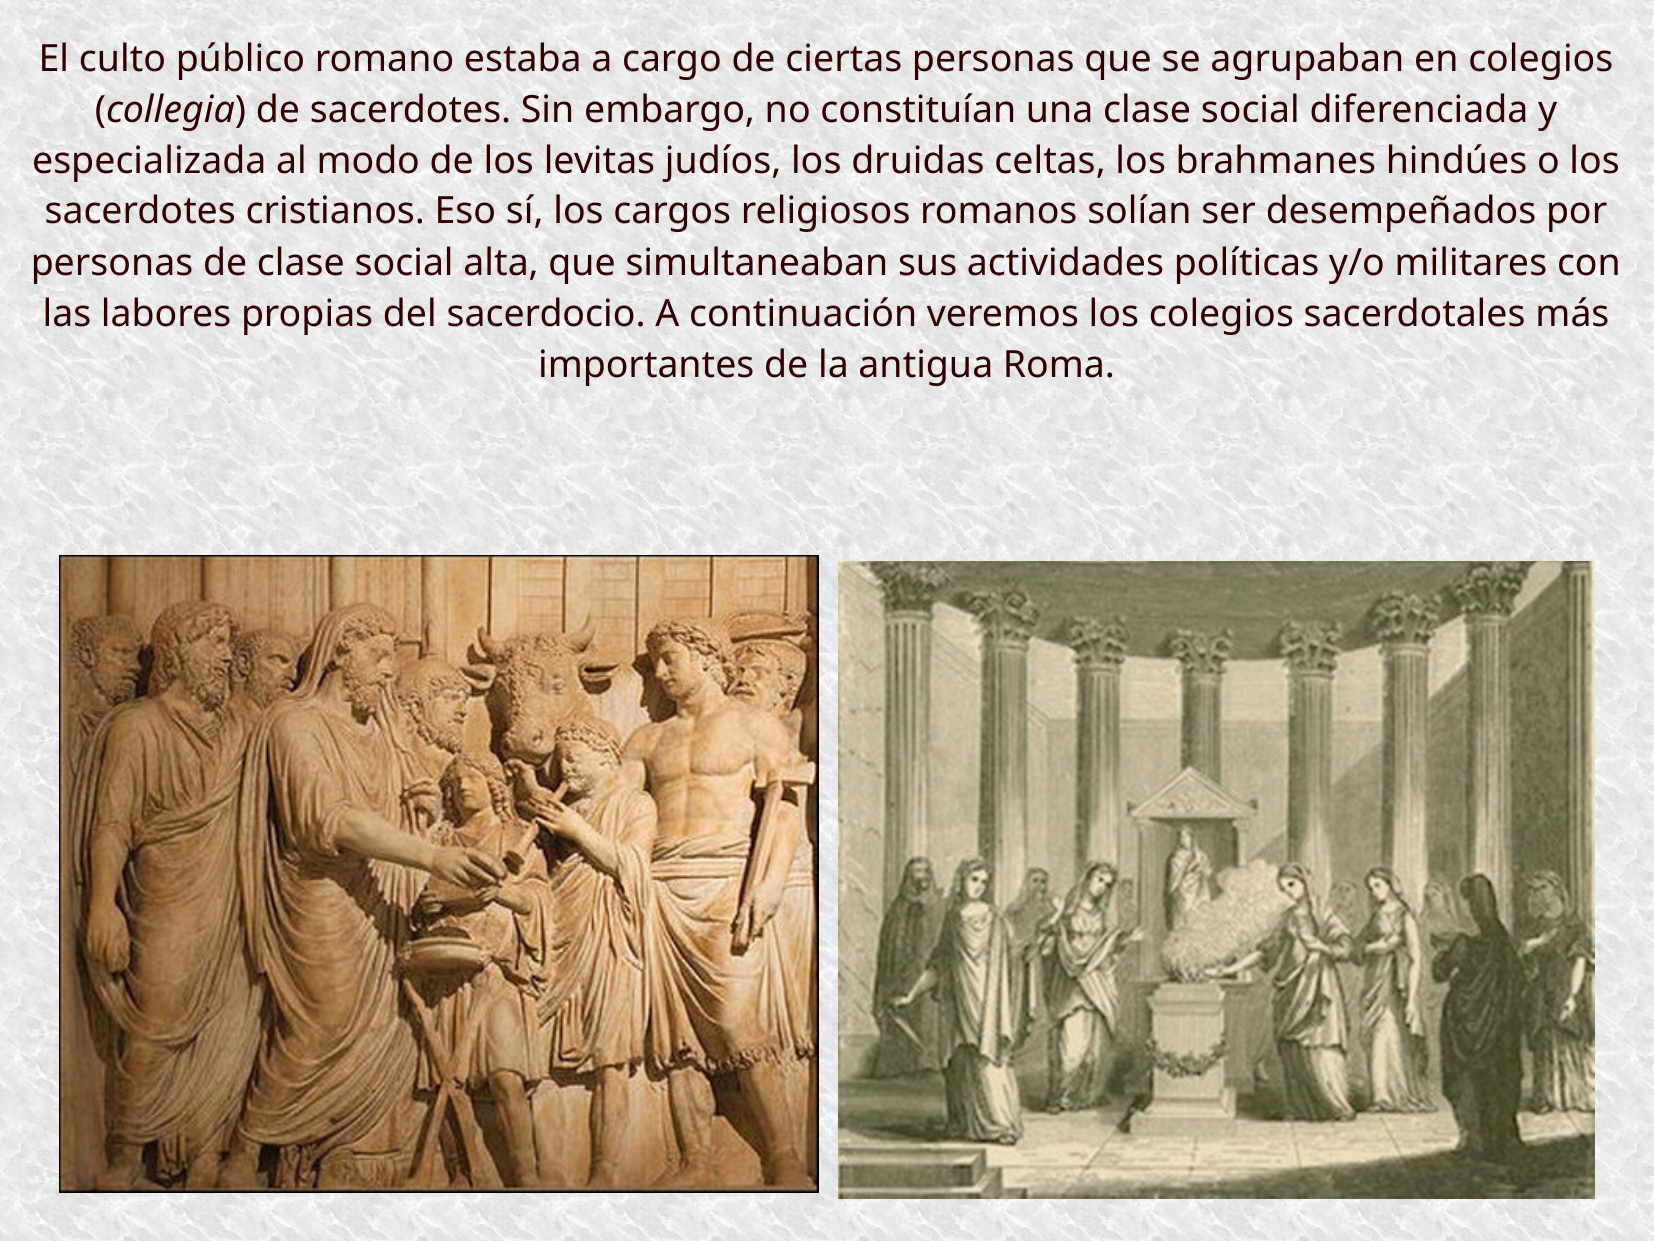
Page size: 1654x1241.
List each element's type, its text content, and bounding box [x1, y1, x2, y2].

text_box El culto público romano estaba a cargo de ciertas personas que se agrupaban en colegios (collegia) de sacerdotes. Sin embargo, no constituían una clase social diferenciada y especializada al modo de los levitas judíos, los druidas celtas, los brahmanes hindúes o los sacerdotes cristianos. Eso sí, los cargos religiosos romanos solían ser desempeñados por personas de clase social alta, que simultaneaban sus actividades políticas y/o militares con las labores propias del sacerdocio. A continuación veremos los colegios sacerdotales más importantes de la antigua Roma. [11, 23, 1642, 511]
picture [0, 0, 1654, 1241]
